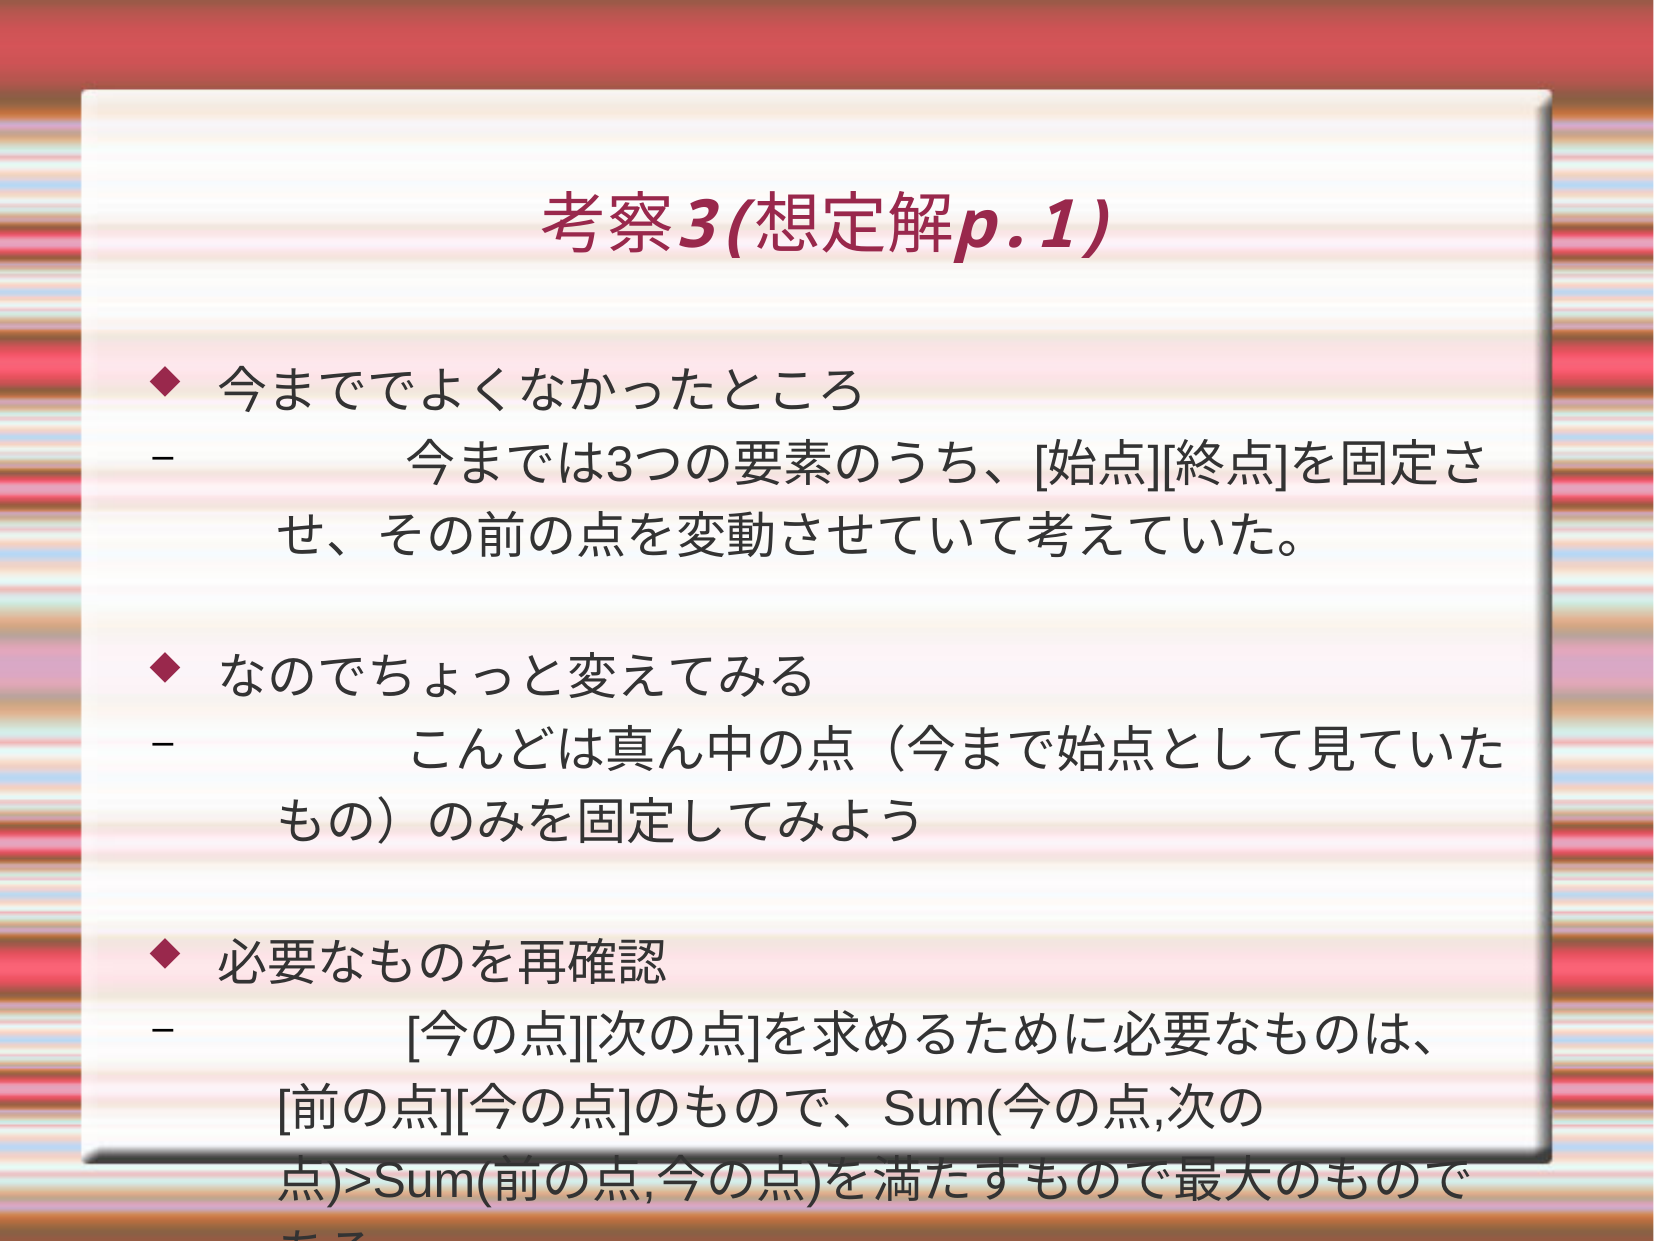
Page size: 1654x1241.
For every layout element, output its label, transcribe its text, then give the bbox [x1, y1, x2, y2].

picture [0, 0, 1654, 1241]
list 今まででよくなかったところ 今までは3つの要素のうち、[始点][終点]を固定させ、その前の点を変動させていて考えていた。 なのでちょっと変えてみる こんどは真ん中の点（今まで始点として見ていたもの）のみを固定してみよう 必要なものを再確認 [今の点][次の点]を求めるために必要なものは、[前の点][今の点]のもので、Sum(今の点,次の点)>Sum(前の点,今の点)を満たすもので最大のものである [134, 350, 1516, 1132]
title 考察3(想定解p.1) [121, 114, 1534, 322]
